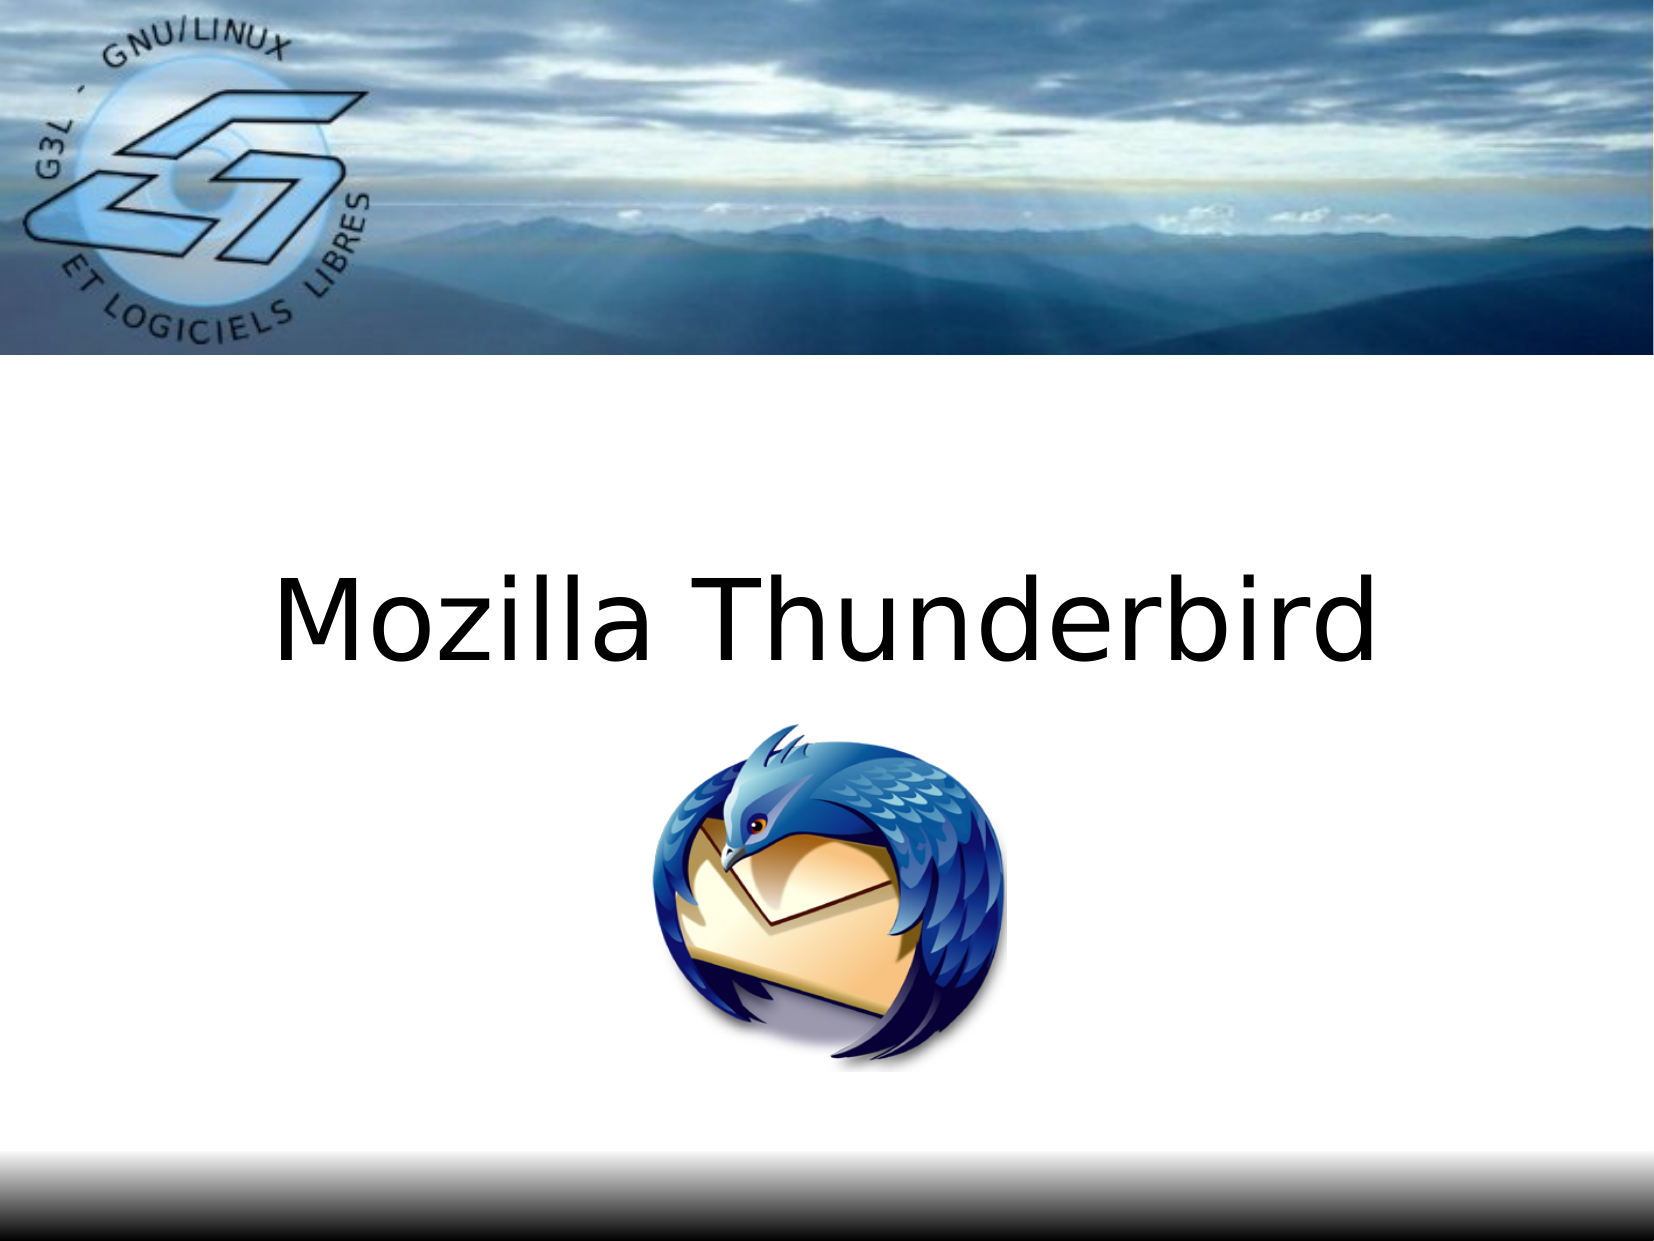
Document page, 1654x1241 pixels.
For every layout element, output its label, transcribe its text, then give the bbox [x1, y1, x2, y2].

picture [647, 720, 1007, 1072]
text_box Mozilla Thunderbird [255, 548, 1399, 695]
text_box [0, 1151, 1654, 1241]
picture [0, 0, 1654, 355]
